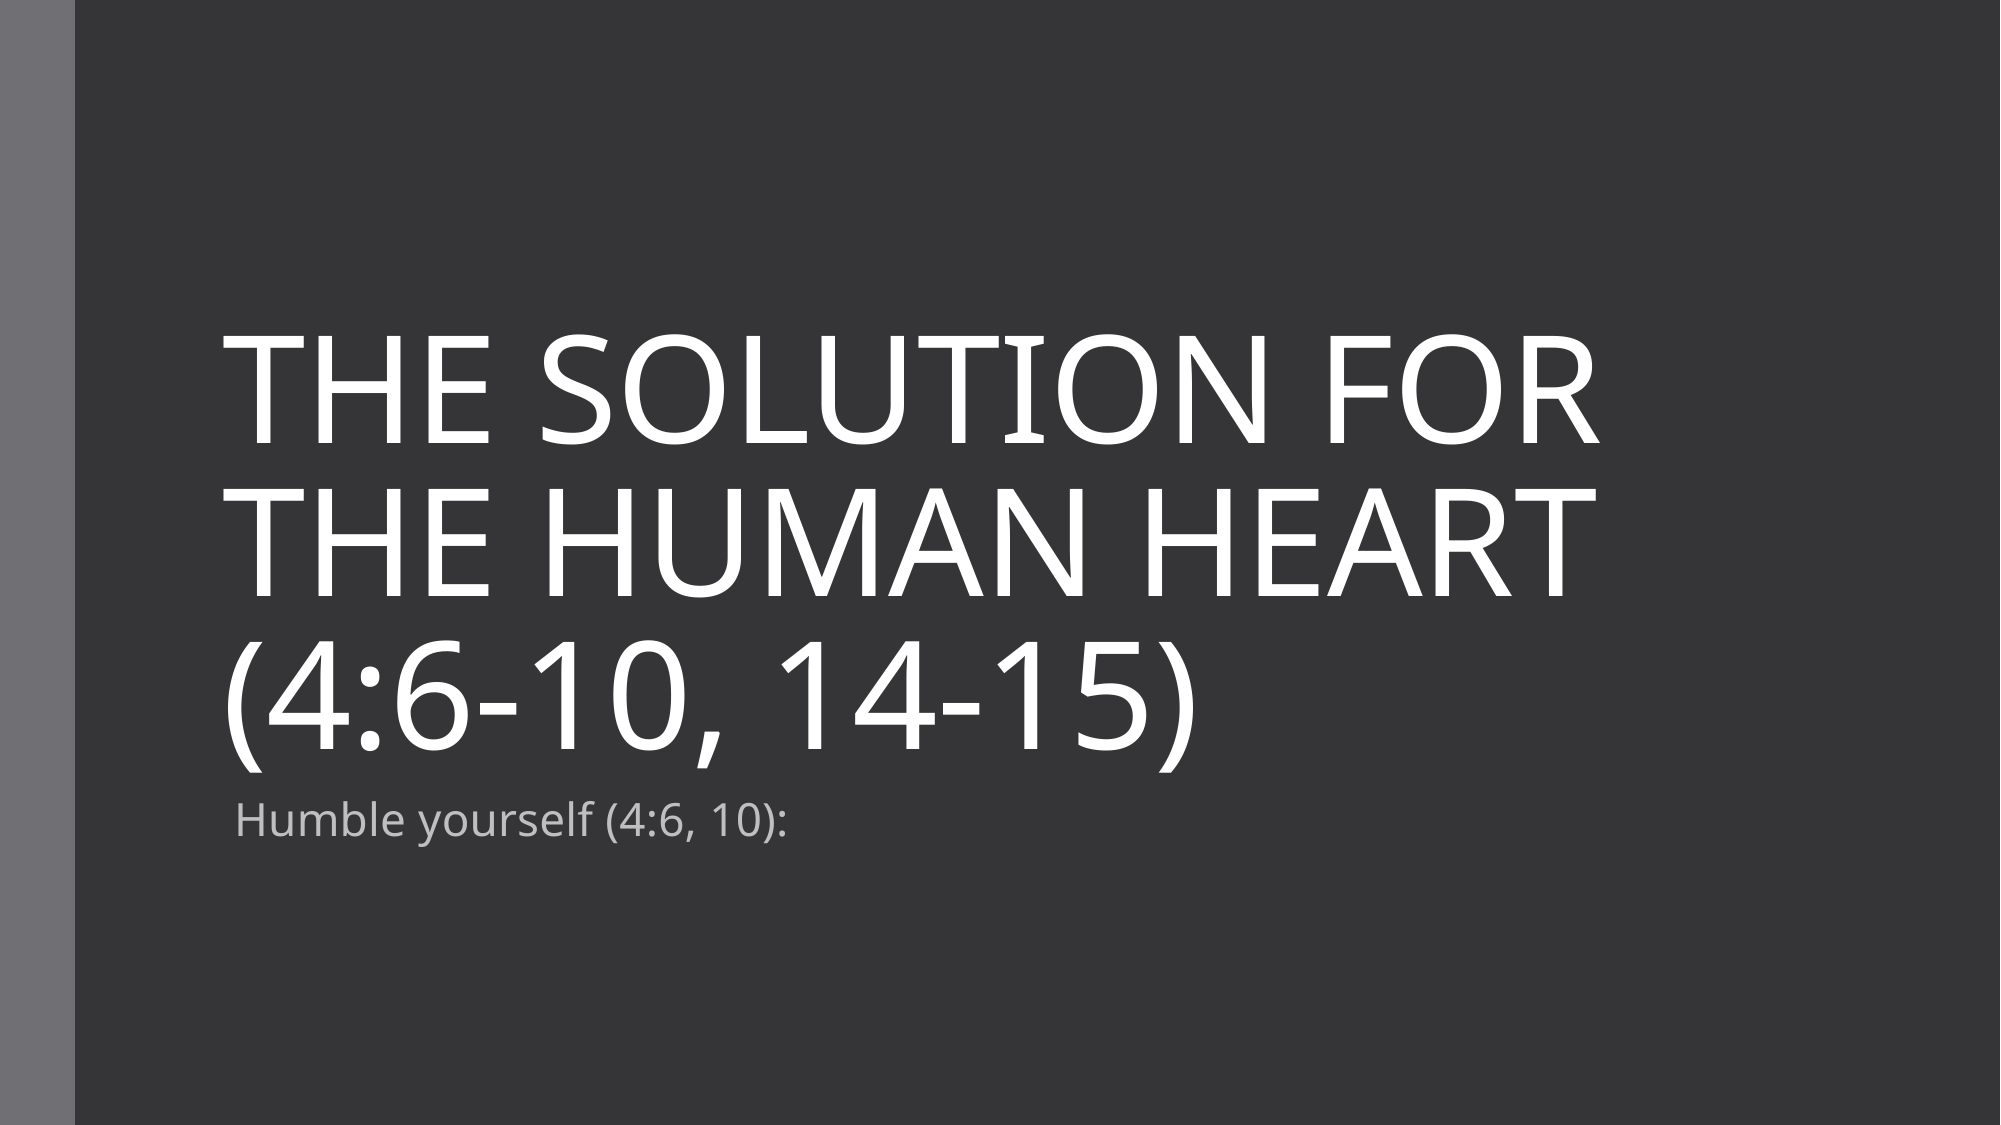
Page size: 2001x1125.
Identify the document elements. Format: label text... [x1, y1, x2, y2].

subtitle Humble yourself (4:6, 10): [206, 787, 1752, 1066]
title THE SOLUTION FOR THE HUMAN HEART (4:6-10, 14-15) [206, 124, 1752, 787]
